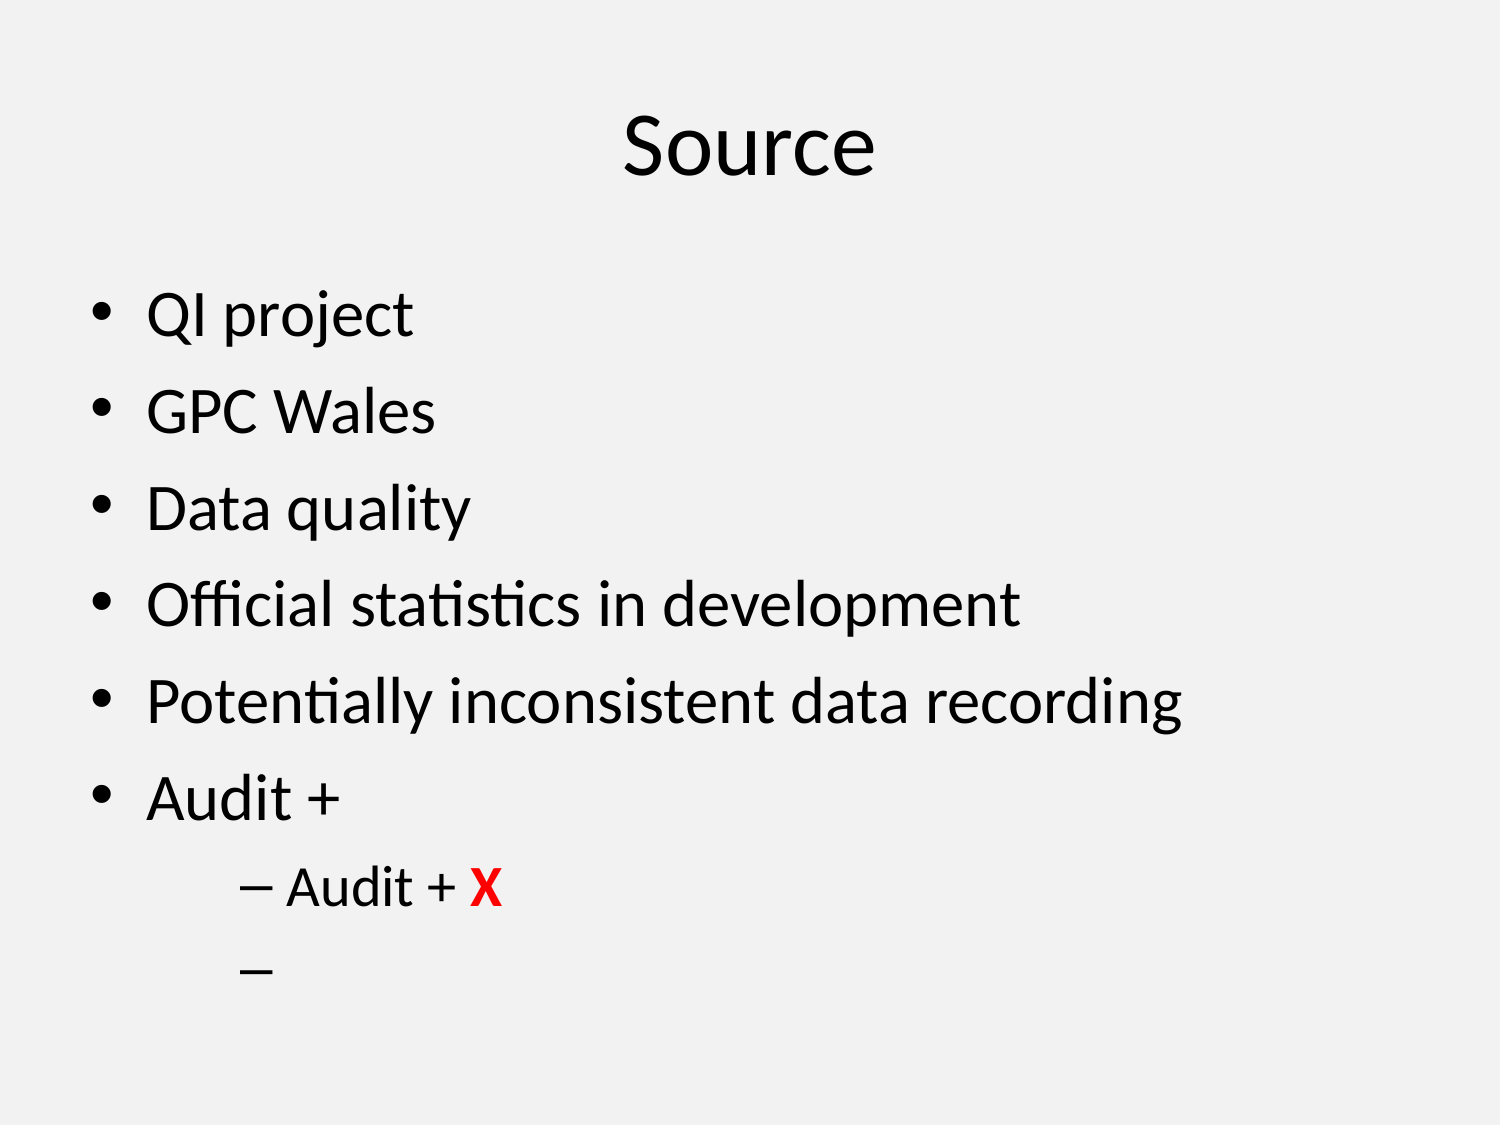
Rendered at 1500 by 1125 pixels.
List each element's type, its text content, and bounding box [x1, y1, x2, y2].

list QI project GPC Wales Data quality Official statistics in development Potentially inconsistent data recording Audit + Audit + X [75, 262, 1426, 1005]
title Source [75, 45, 1426, 233]
